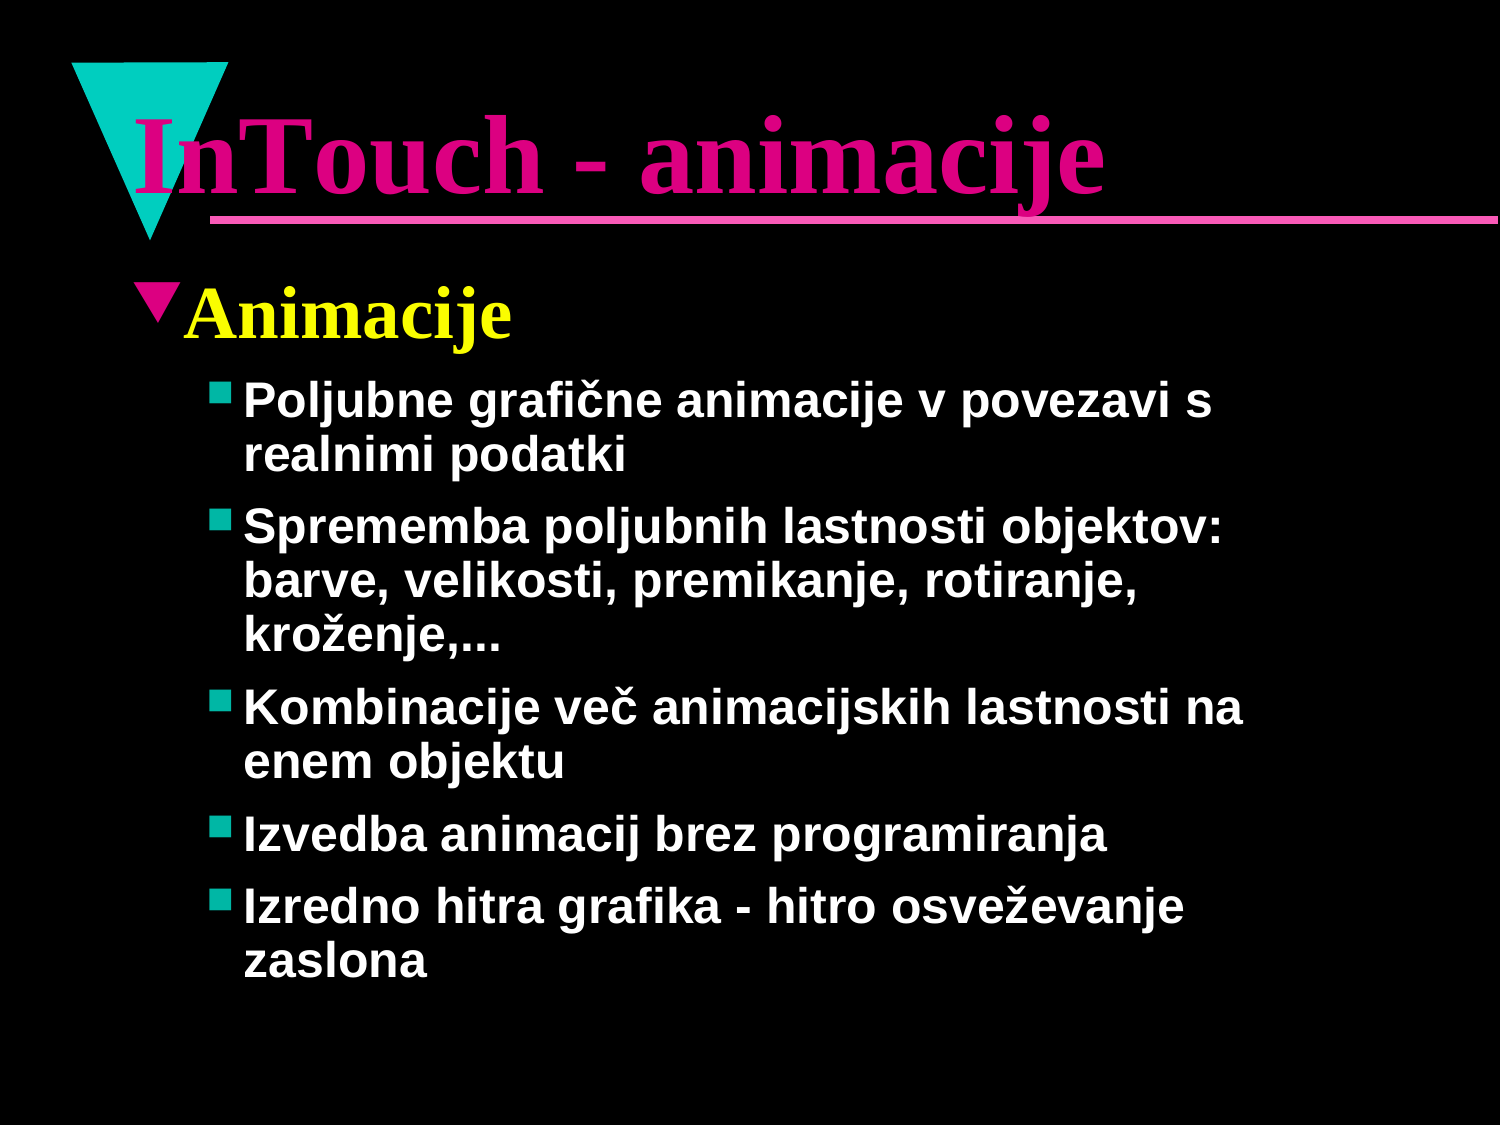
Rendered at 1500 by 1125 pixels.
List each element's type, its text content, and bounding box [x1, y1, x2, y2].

title InTouch - animacije [117, 63, 1500, 251]
list Animacije Poljubne grafične animacije v povezavi s realnimi podatki Sprememba poljubnih lastnosti objektov: barve, velikosti, premikanje, rotiranje, kroženje,... Kombinacije več animacijskih lastnosti na enem objektu Izvedba animacij brez programiranja Izredno hitra grafika - hitro osveževanje zaslona [116, 266, 1384, 997]
